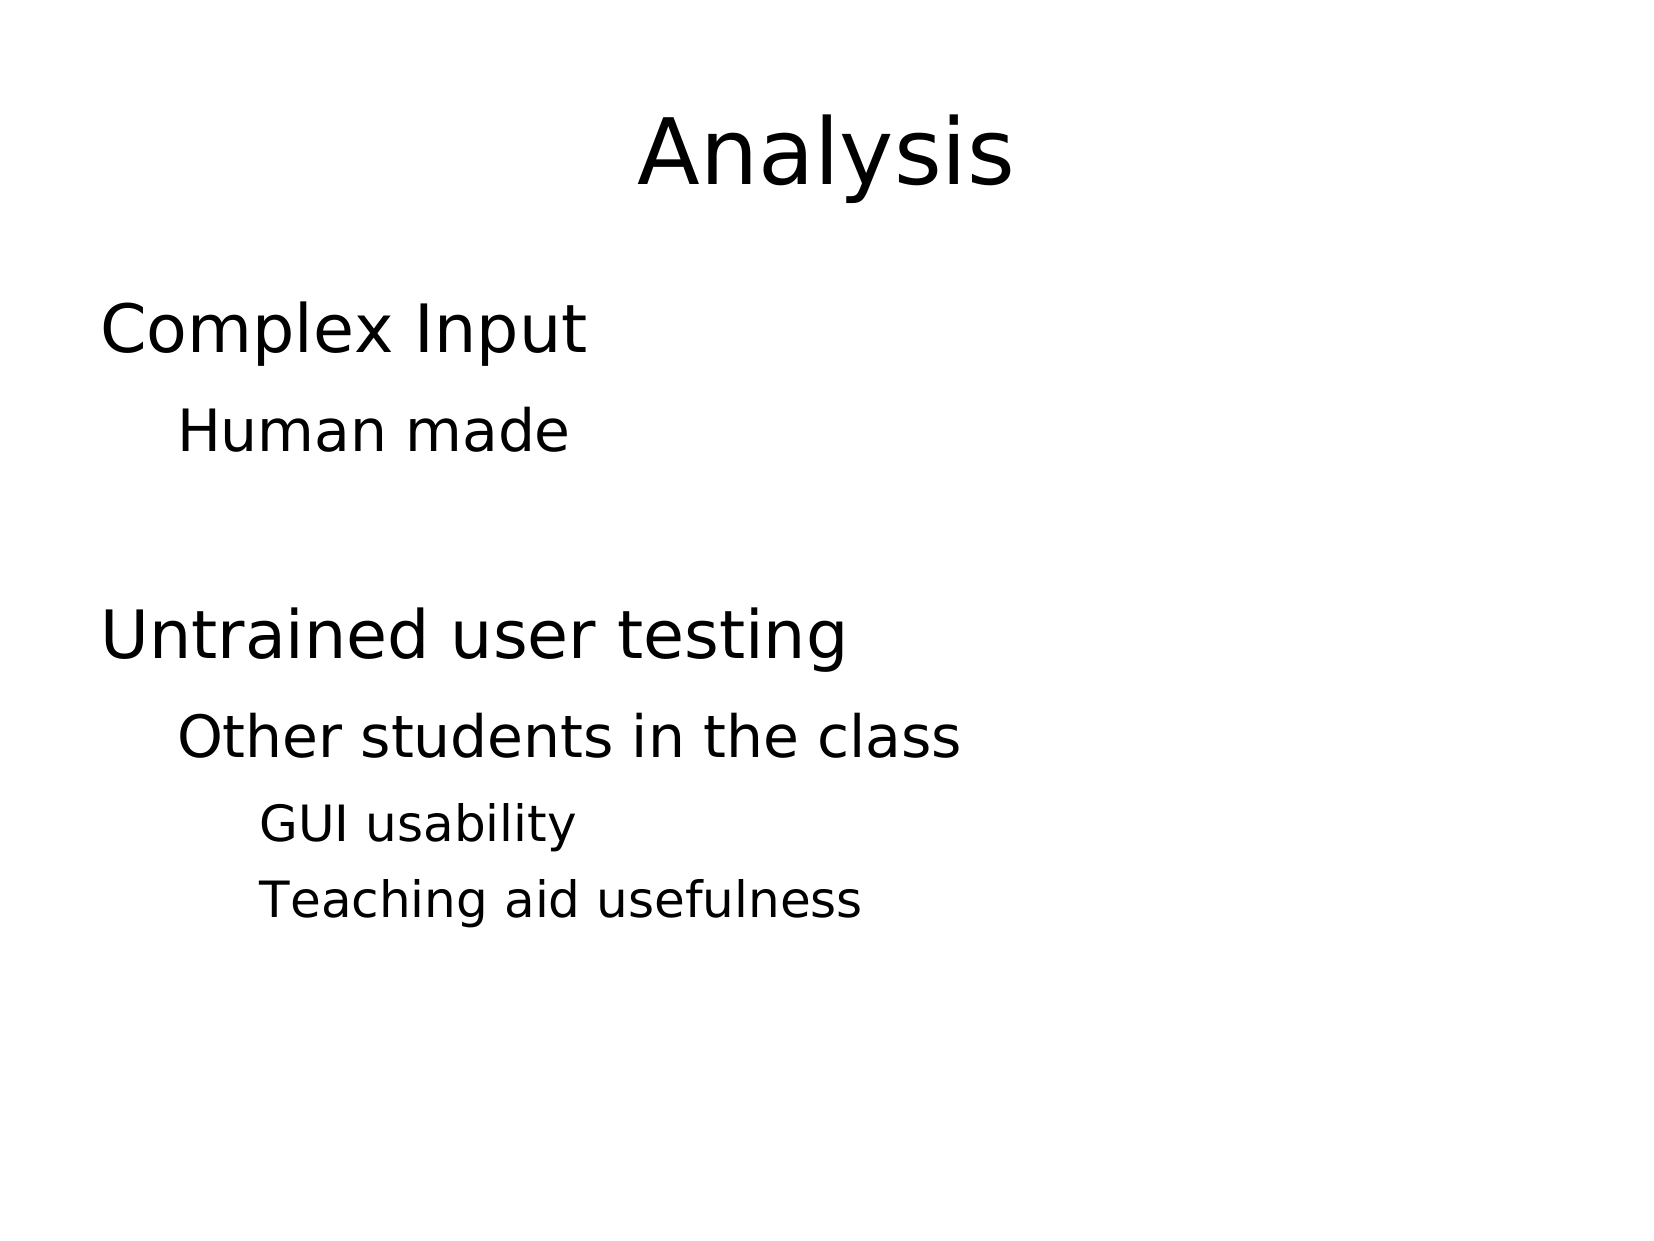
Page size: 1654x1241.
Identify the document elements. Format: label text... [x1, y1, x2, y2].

list Complex Input Human made Untrained user testing Other students in the class GUI usability Teaching aid usefulness [82, 290, 1571, 1109]
title Analysis [82, 49, 1571, 257]
